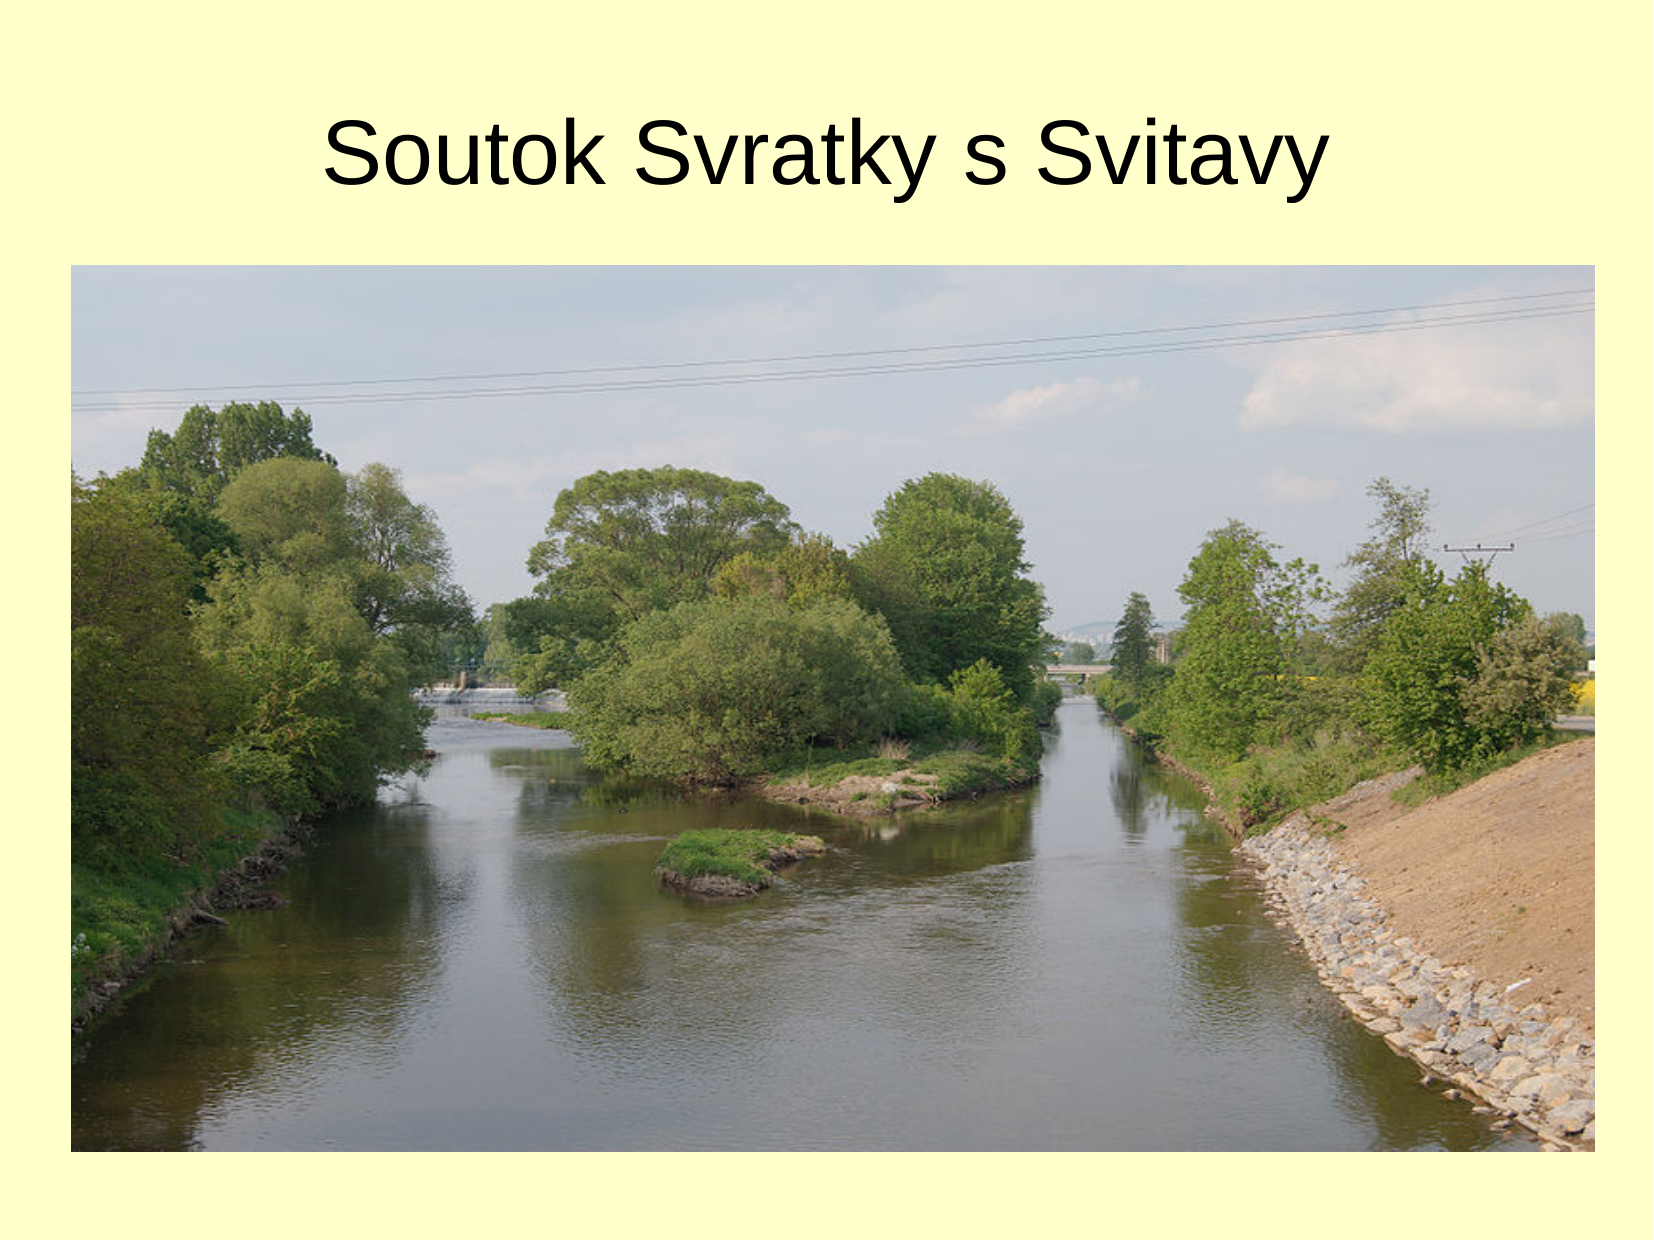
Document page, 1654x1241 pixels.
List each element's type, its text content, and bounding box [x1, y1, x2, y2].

picture [71, 265, 1595, 1152]
title Soutok Svratky s Svitavy [82, 49, 1571, 257]
